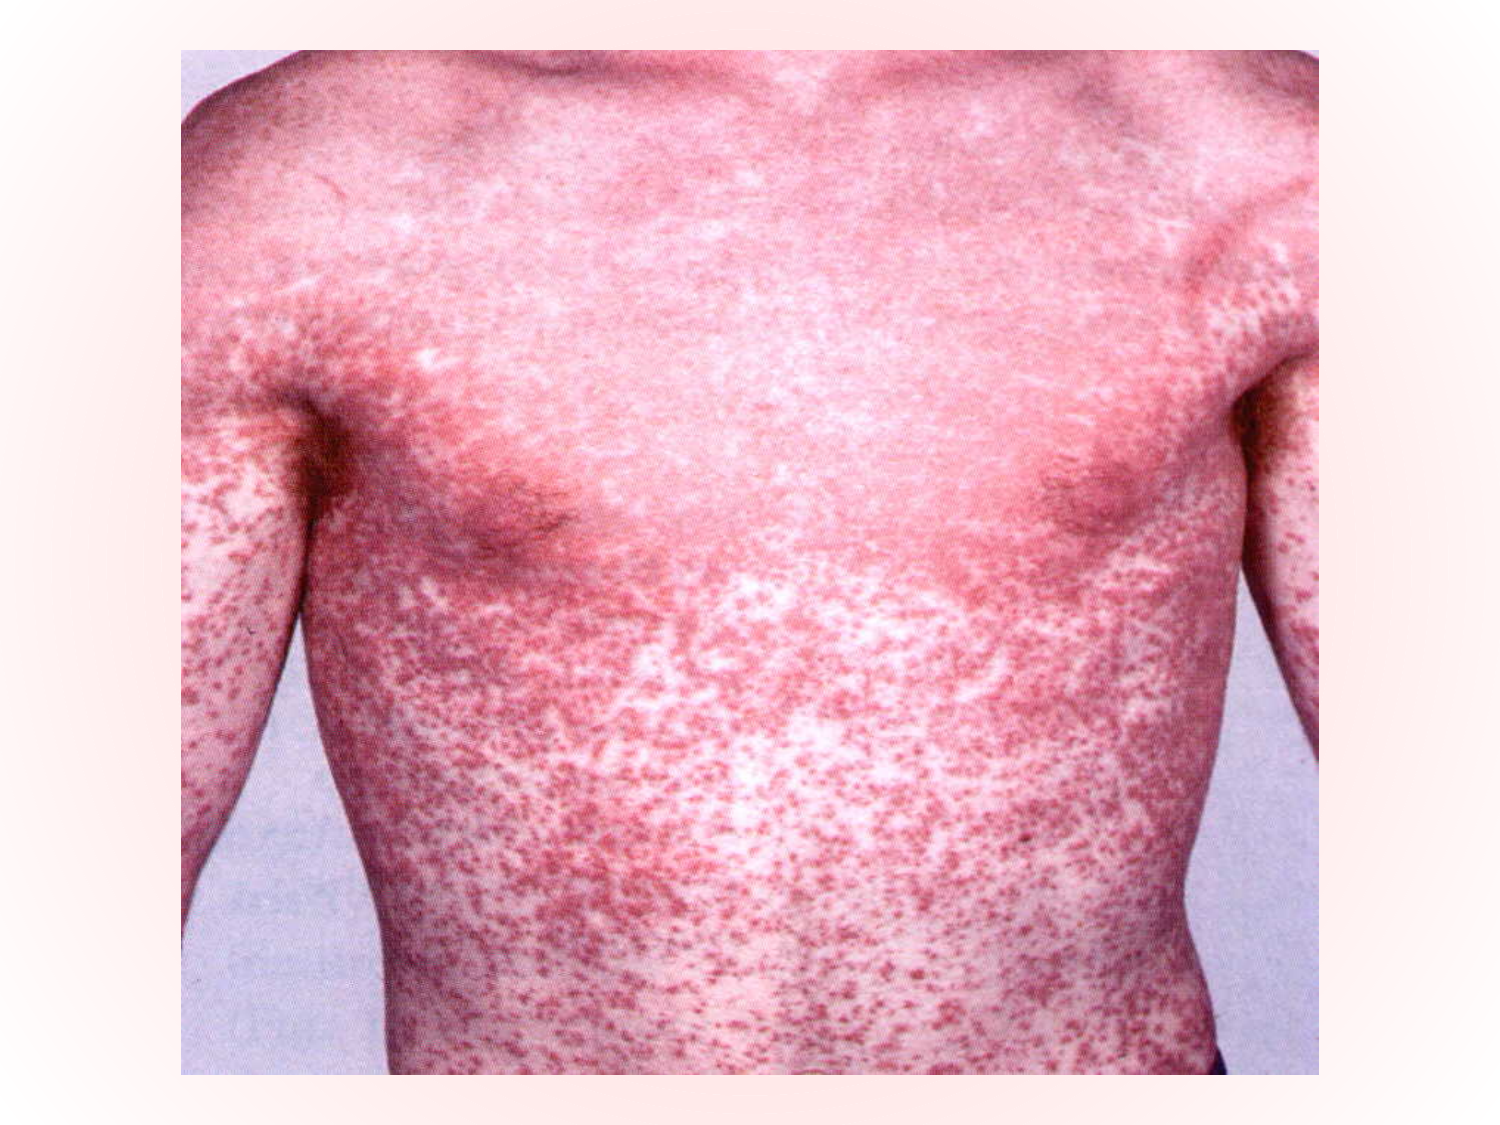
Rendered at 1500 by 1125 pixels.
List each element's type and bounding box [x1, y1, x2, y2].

picture [181, 50, 1319, 1075]
